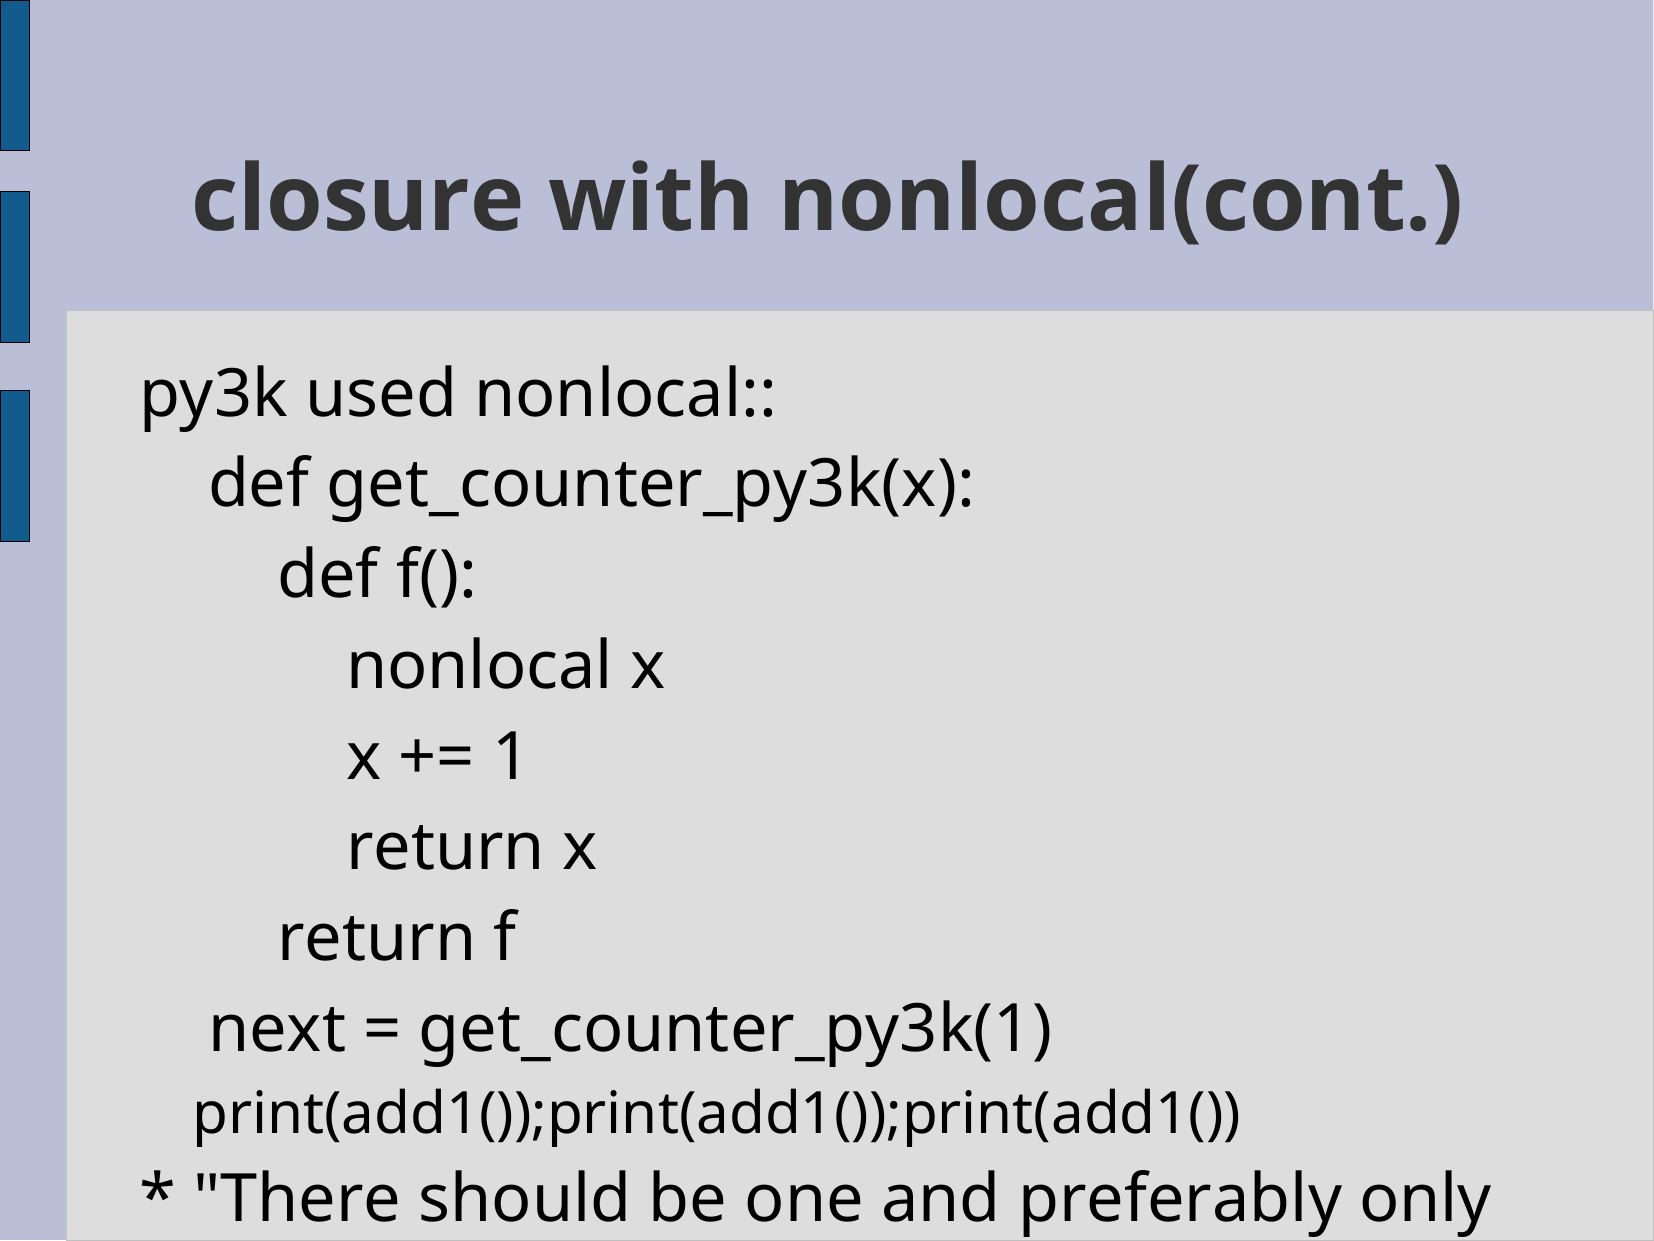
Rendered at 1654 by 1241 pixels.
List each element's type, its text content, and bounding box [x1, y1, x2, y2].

list py3k used nonlocal:: def get_counter_py3k(x): def f(): nonlocal x x += 1 return x return f next = get_counter_py3k(1) print(add1());print(add1());print(add1()) * "There should be one and preferably only one obvious way to do it". [121, 344, 1534, 1241]
title closure with nonlocal(cont.) [121, 98, 1534, 291]
